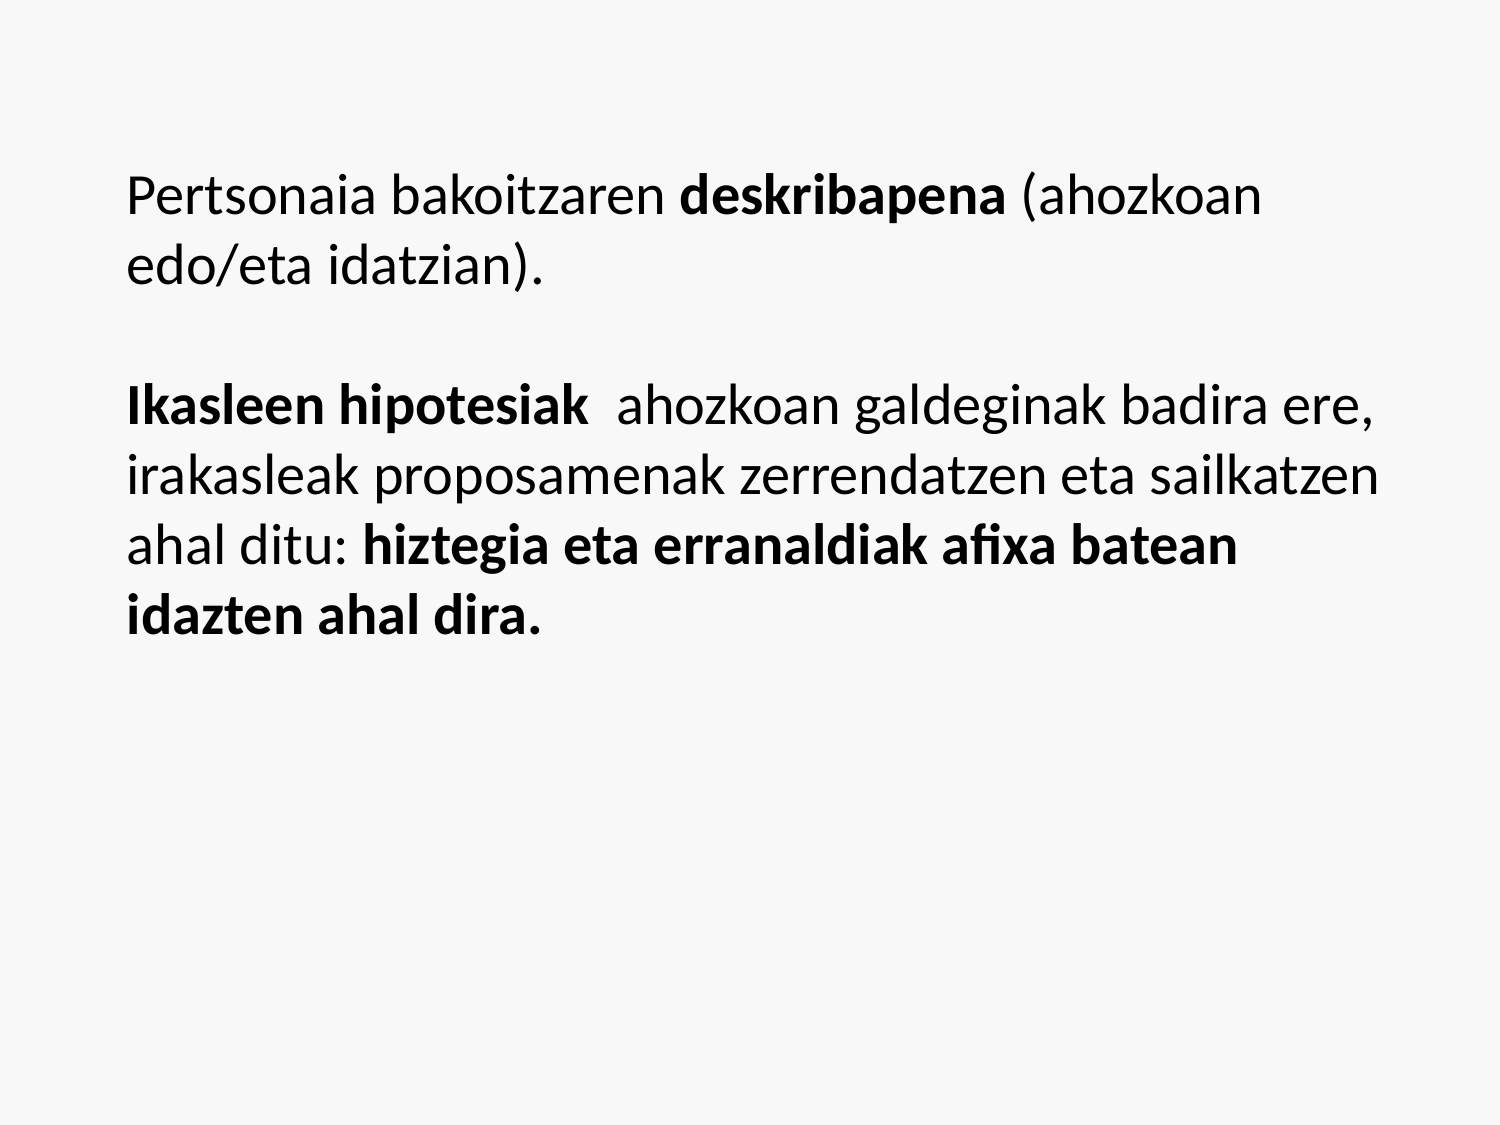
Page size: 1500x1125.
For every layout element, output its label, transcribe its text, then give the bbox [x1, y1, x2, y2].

text_box Pertsonaia bakoitzaren deskribapena (ahozkoan edo/eta idatzian). Ikasleen hipotesiak ahozkoan galdeginak badira ere, irakasleak proposamenak zerrendatzen eta sailkatzen ahal ditu: hiztegia eta erranaldiak afixa batean idazten ahal dira. [112, 149, 1412, 794]
